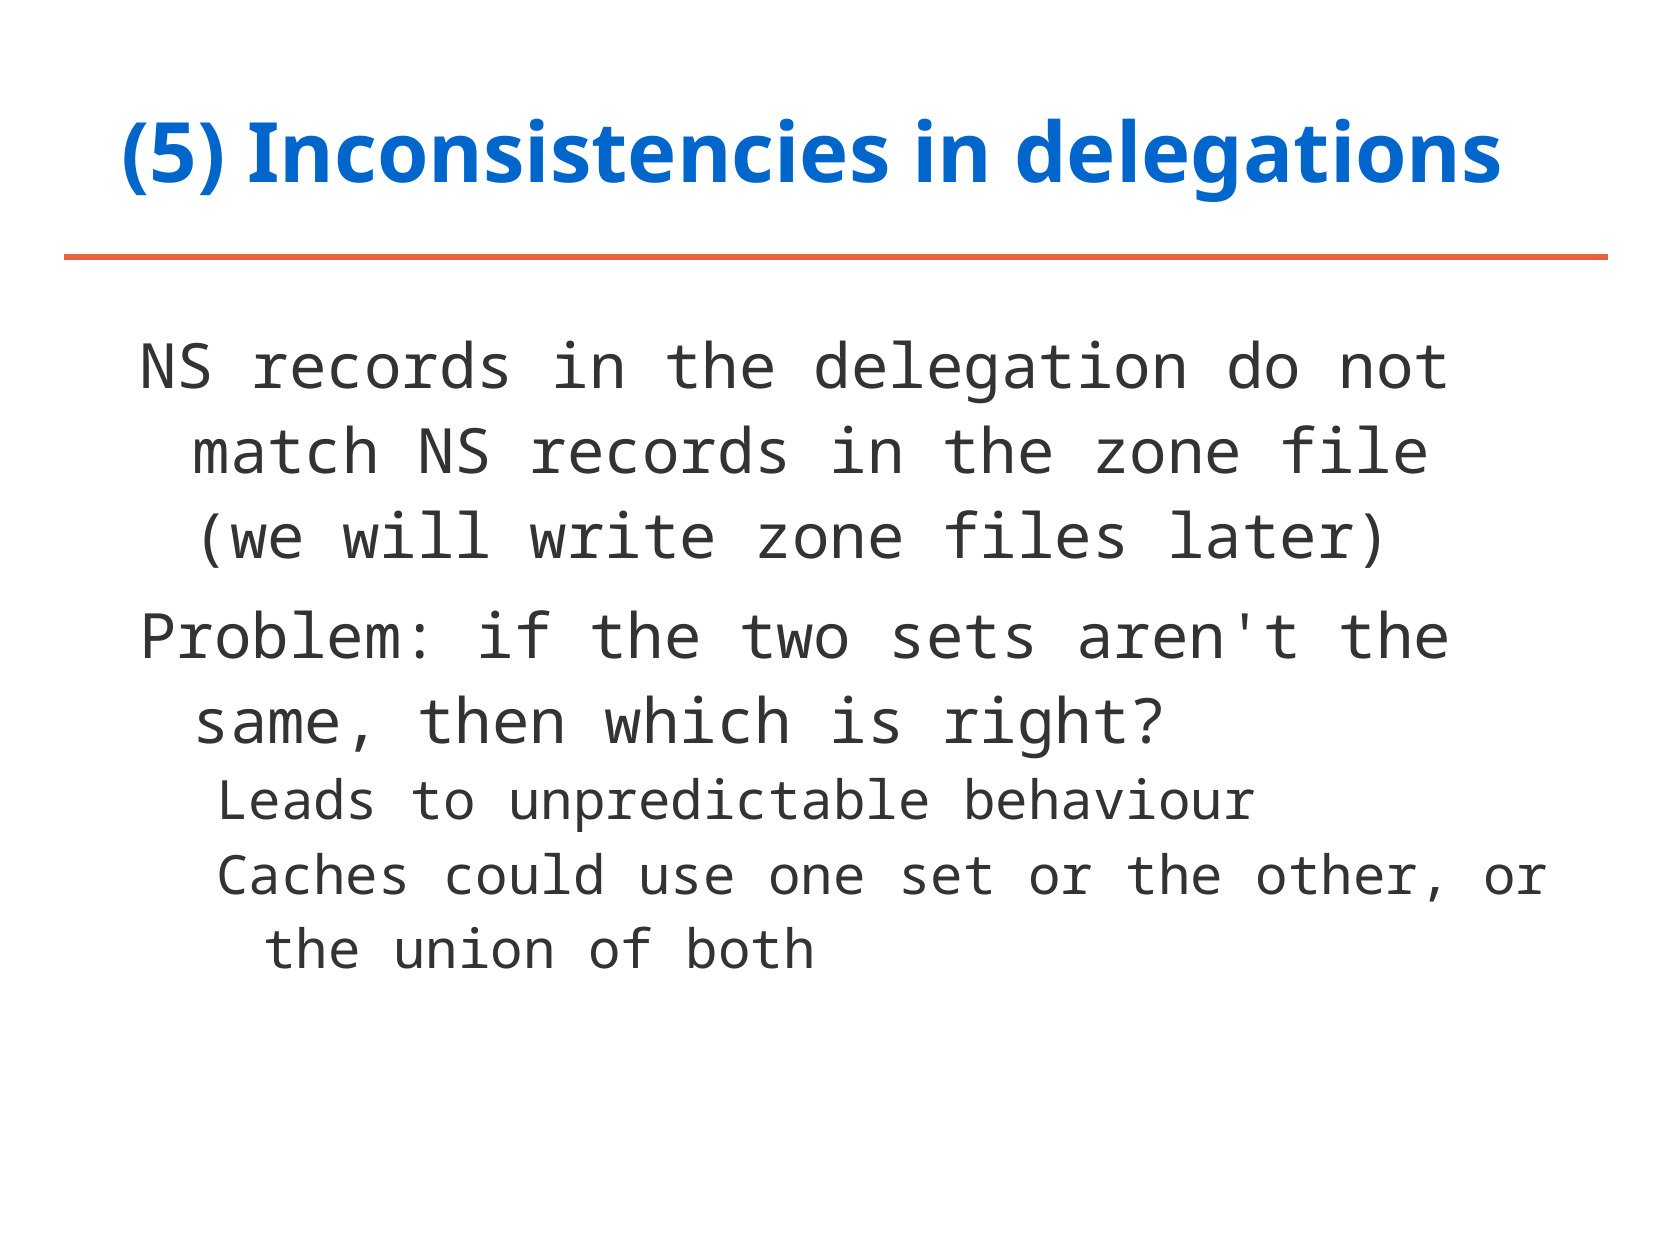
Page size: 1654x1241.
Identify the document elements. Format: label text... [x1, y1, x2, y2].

list NS records in the delegation do not match NS records in the zone file (we will write zone files later) Problem: if the two sets aren't the same, then which is right? Leads to unpredictable behaviour Caches could use one set or the other, or the union of both [121, 322, 1561, 1133]
title (5) Inconsistencies in delegations [121, 46, 1534, 254]
